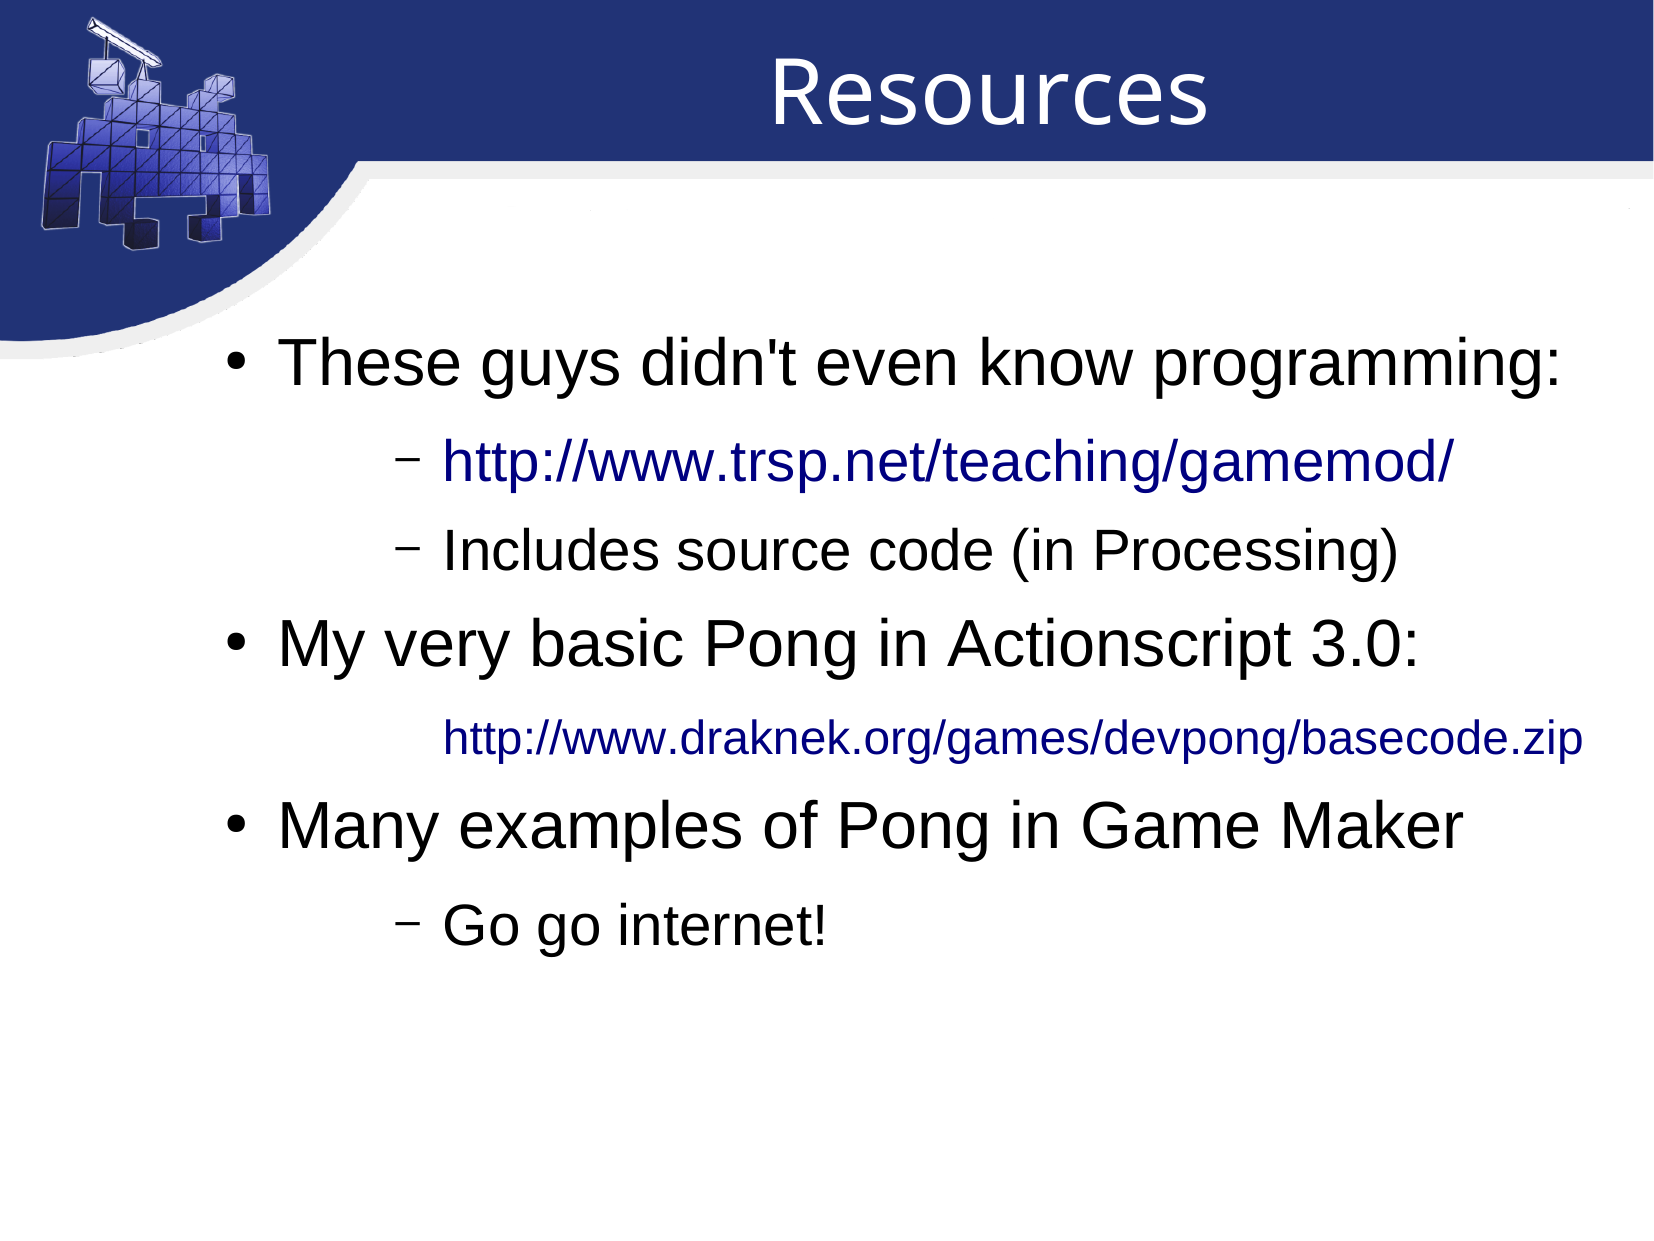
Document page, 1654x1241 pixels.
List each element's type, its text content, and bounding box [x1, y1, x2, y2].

title Resources [354, 35, 1625, 142]
picture [0, 0, 1654, 443]
list These guys didn't even know programming: http://www.trsp.net/teaching/gamemod/ Includes source code (in Processing) My very basic Pong in Actionscript 3.0: http://www.draknek.org/games/devpong/basecode.zip Many examples of Pong in Game Maker Go go internet! [206, 324, 1654, 1078]
